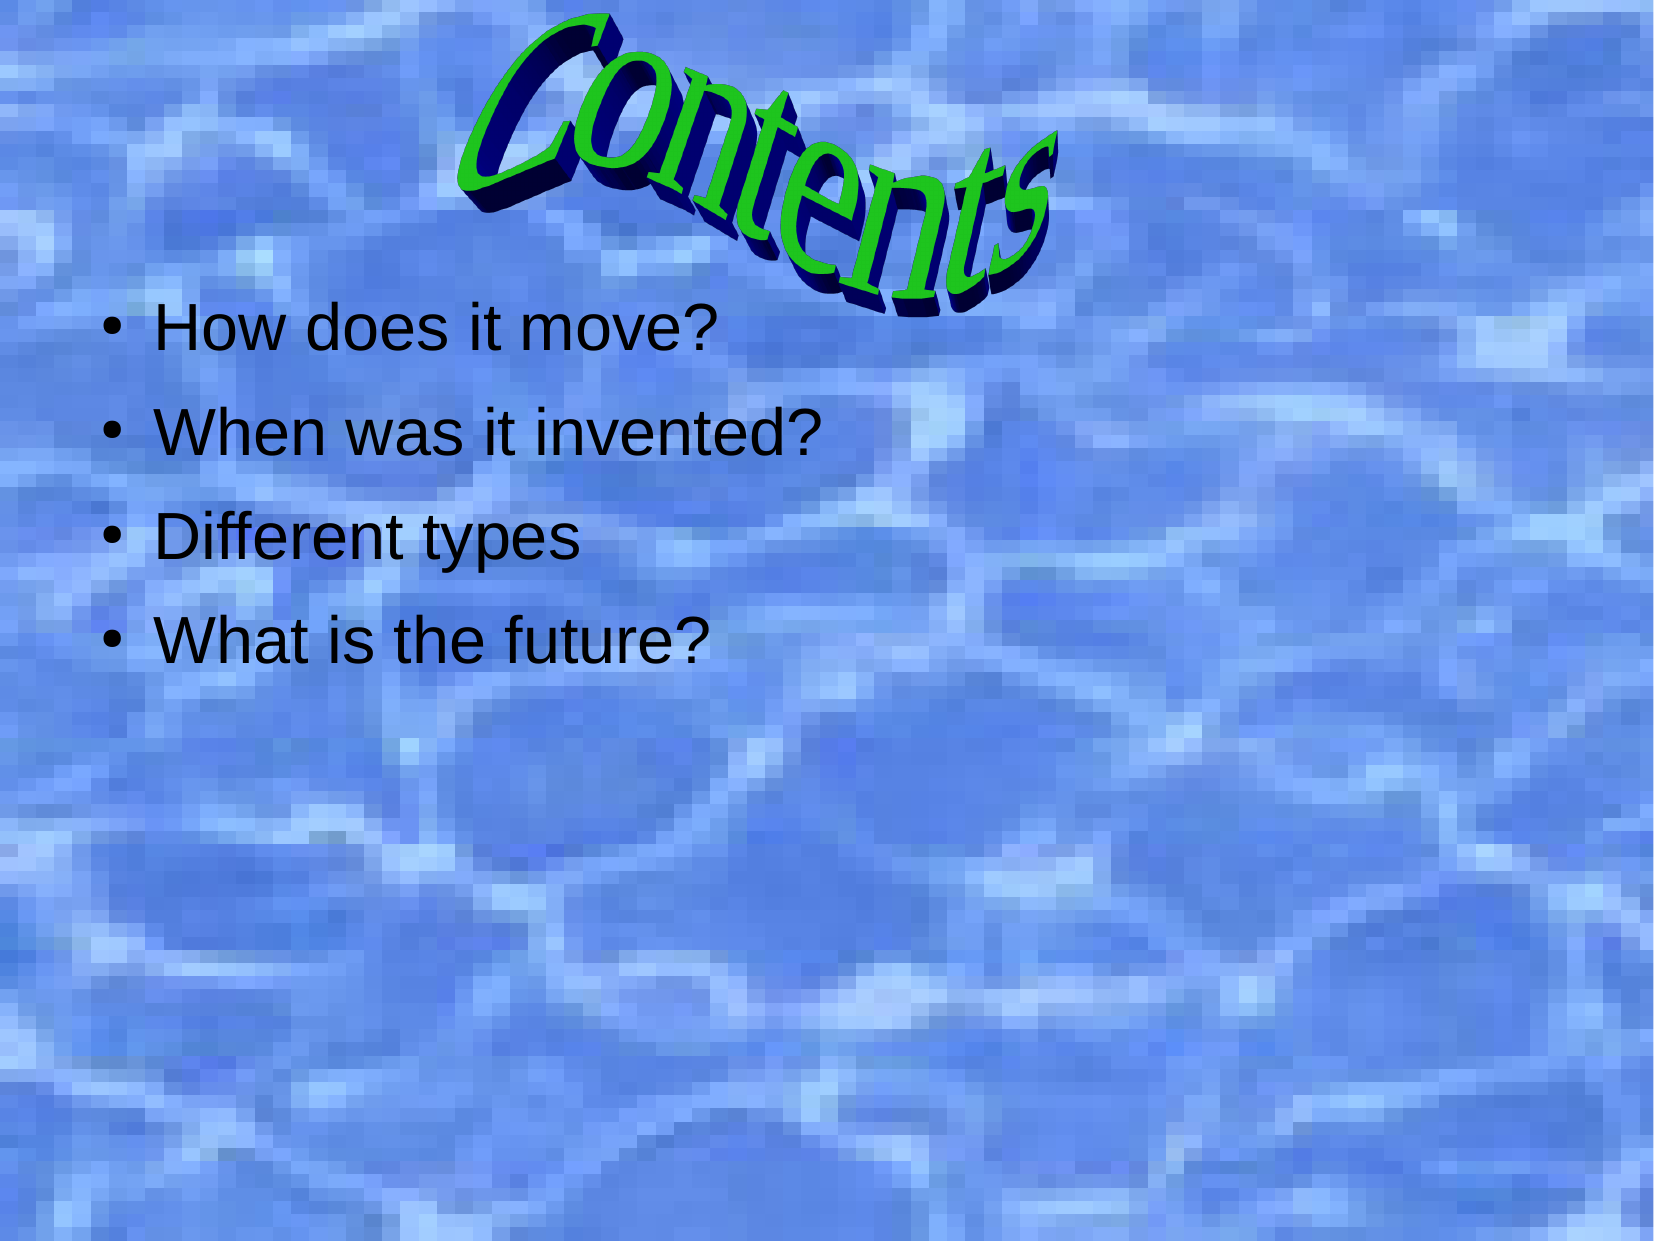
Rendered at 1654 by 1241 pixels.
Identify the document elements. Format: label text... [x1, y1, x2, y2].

picture [0, 0, 1654, 1241]
list How does it move? When was it invented? Different types What is the future? [82, 290, 1571, 1109]
